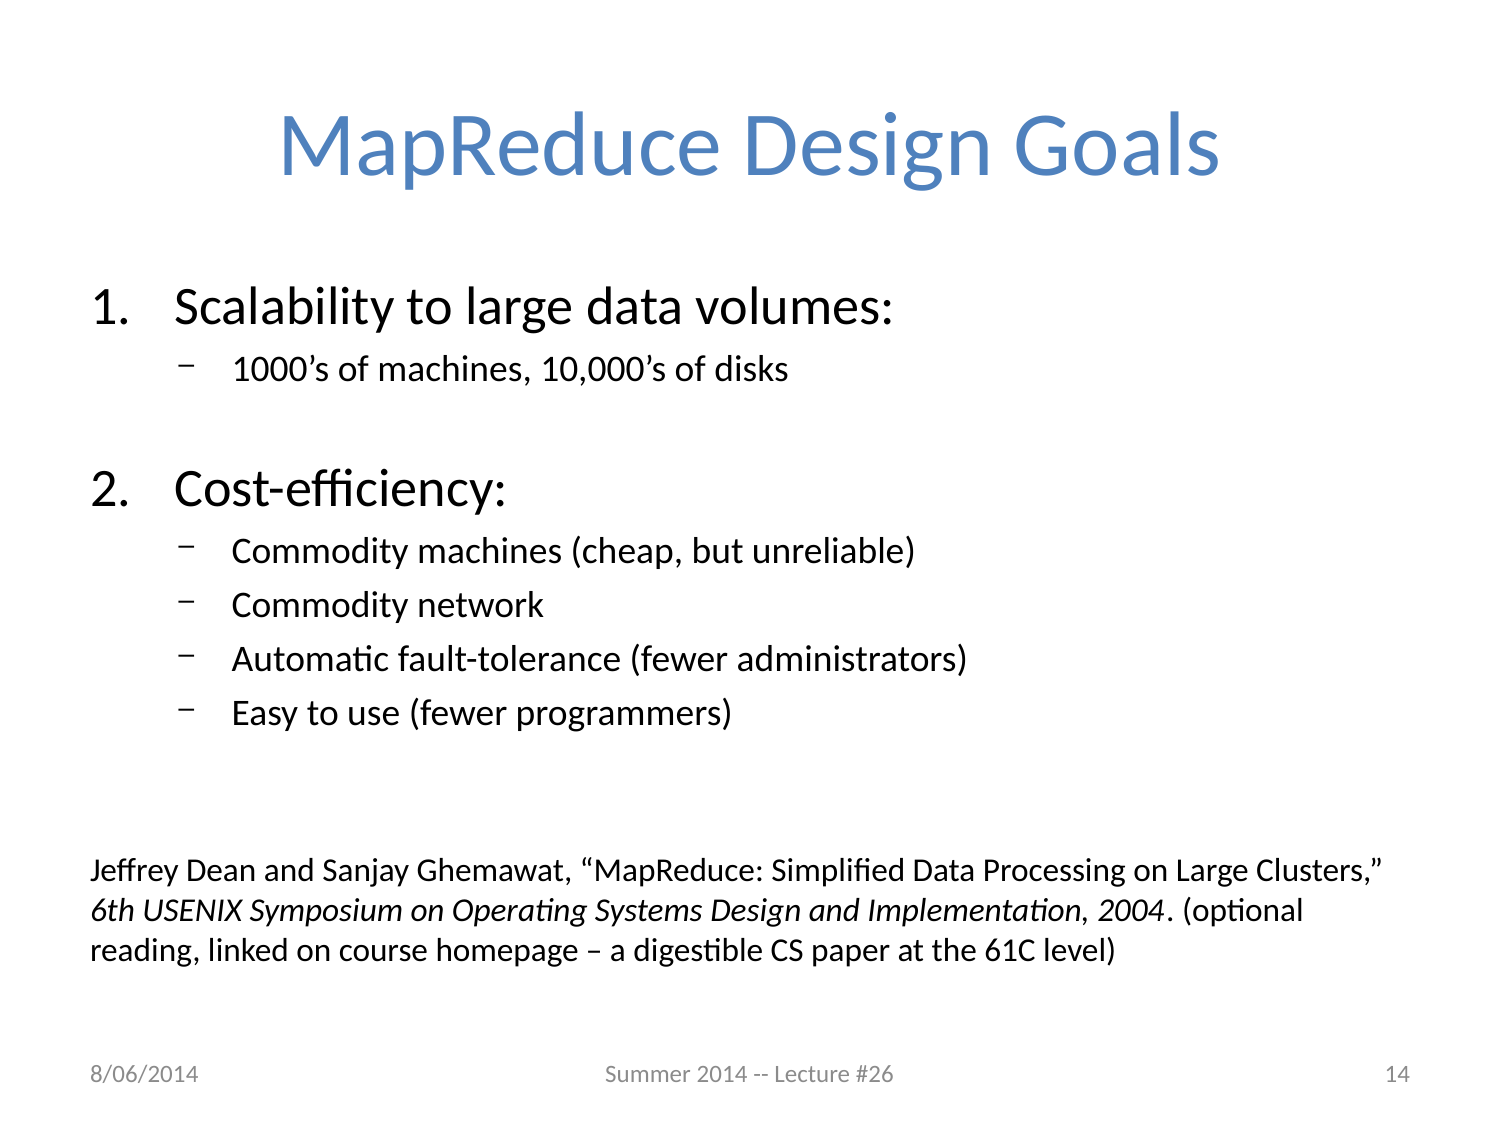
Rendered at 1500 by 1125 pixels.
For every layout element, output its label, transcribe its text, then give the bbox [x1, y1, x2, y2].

list Scalability to large data volumes: 1000’s of machines, 10,000’s of disks Cost-efficiency: Commodity machines (cheap, but unreliable) Commodity network Automatic fault-tolerance (fewer administrators) Easy to use (fewer programmers) Jeffrey Dean and Sanjay Ghemawat, “MapReduce: Simplified Data Processing on Large Clusters,” 6th USENIX Symposium on Operating Systems Design and Implementation, 2004. (optional reading, linked on course homepage – a digestible CS paper at the 61C level) [75, 262, 1425, 1073]
footer Summer 2014 -- Lecture #26 [512, 1042, 988, 1103]
slide_number 8/06/2014 [75, 1042, 425, 1103]
title MapReduce Design Goals [75, 45, 1425, 233]
slide_number <number> [1074, 1042, 1425, 1103]
